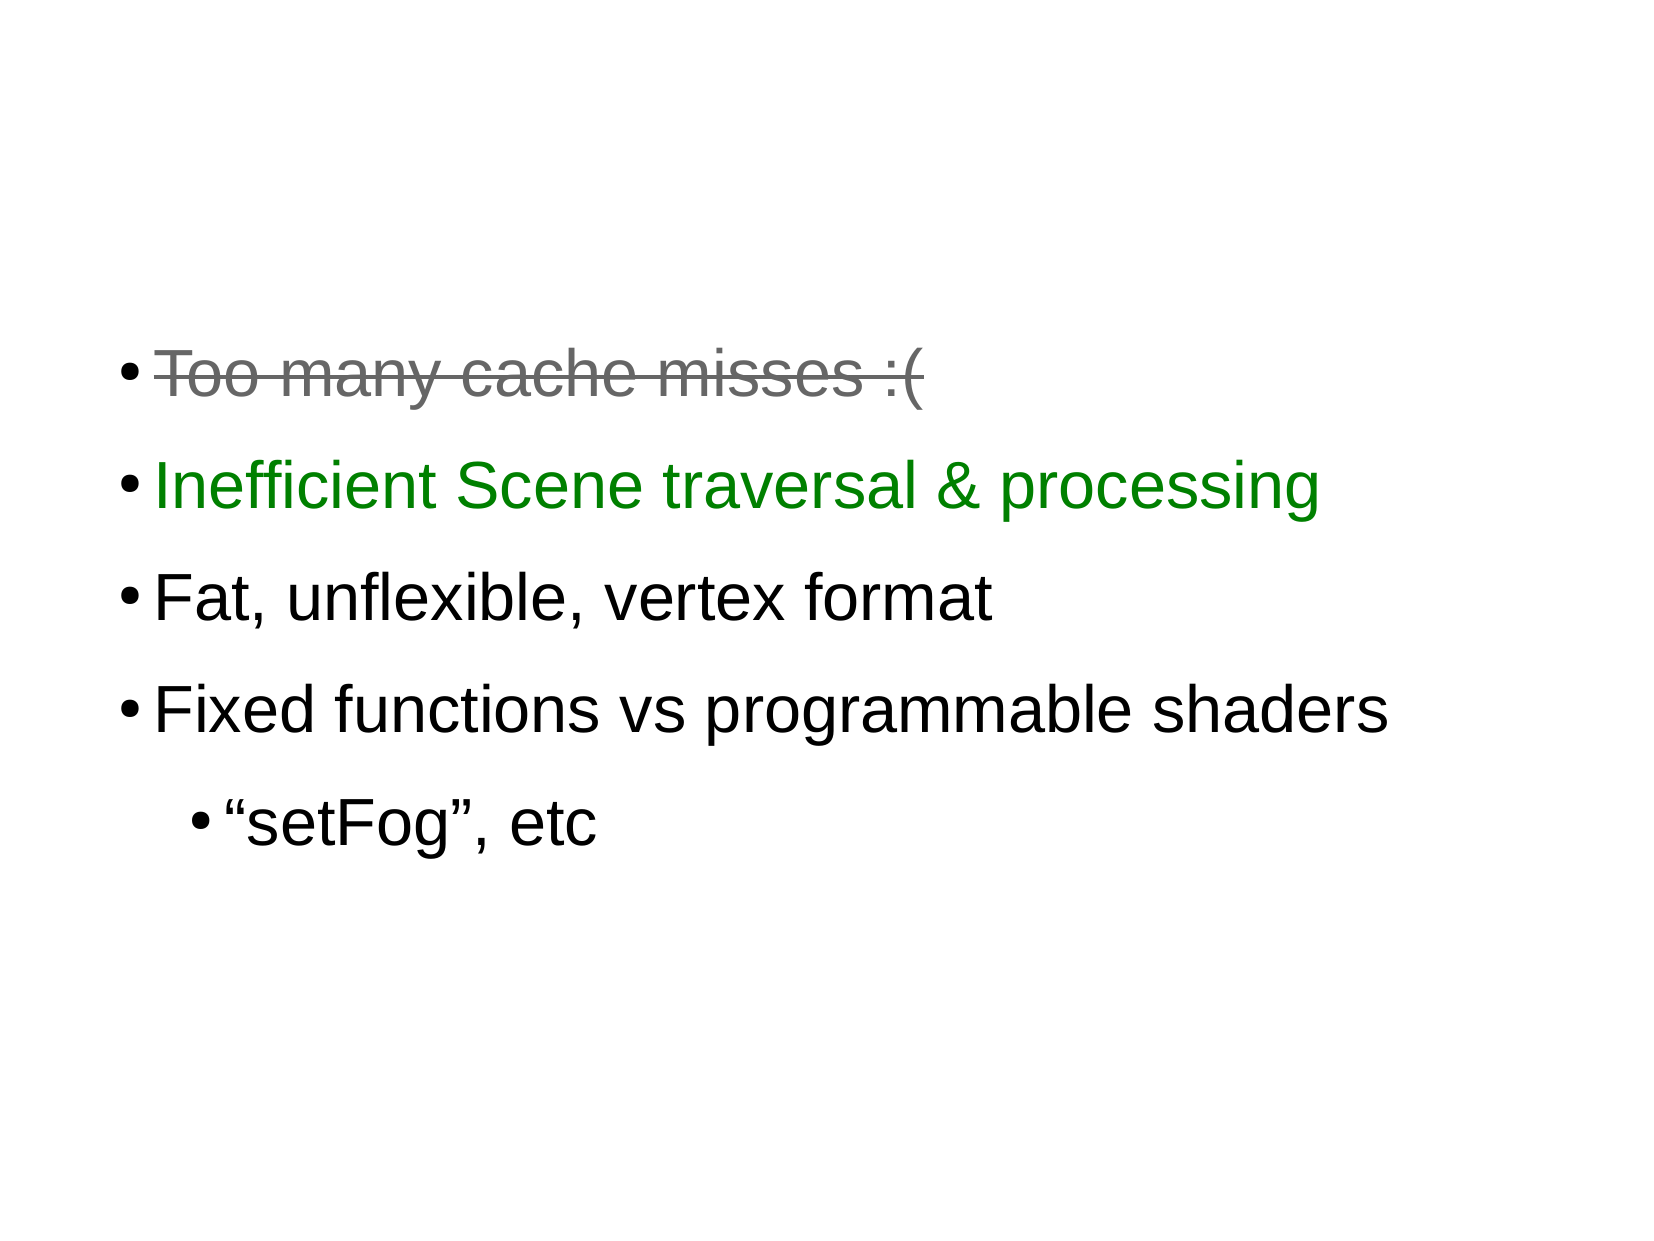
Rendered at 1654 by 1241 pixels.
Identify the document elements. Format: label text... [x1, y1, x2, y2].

text_box Too many cache misses :( Inefficient Scene traversal & processing Fat, unflexible, vertex format Fixed functions vs programmable shaders “setFog”, etc [82, 49, 1571, 1109]
